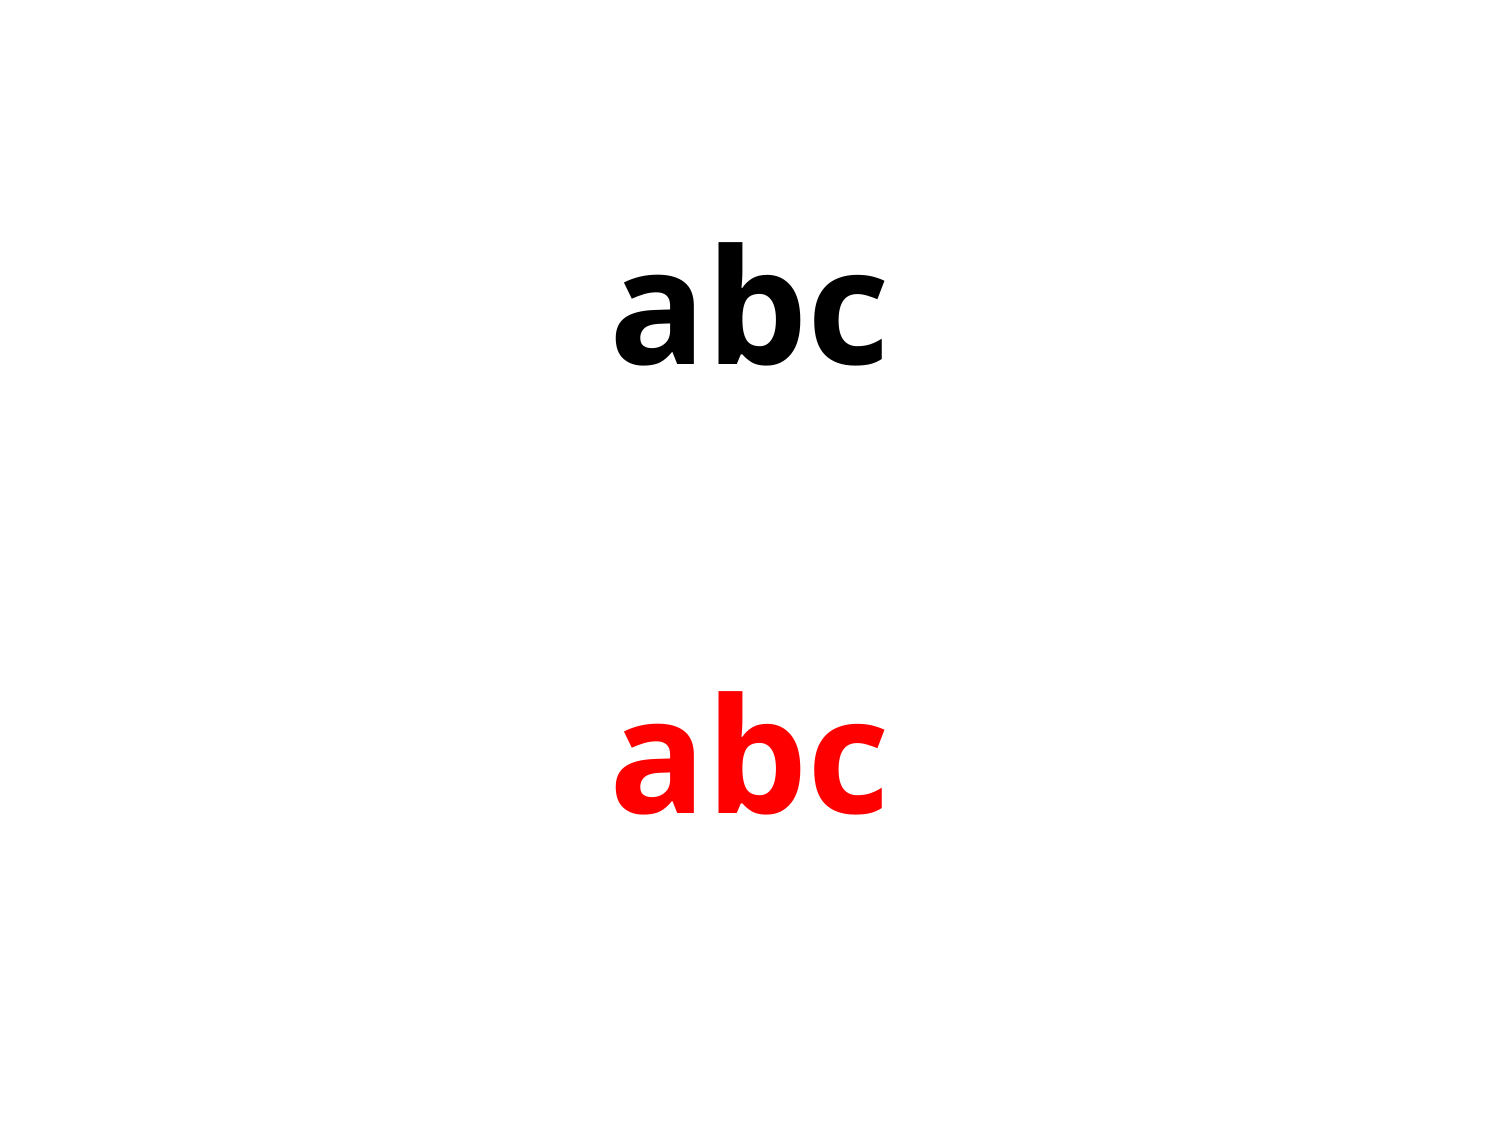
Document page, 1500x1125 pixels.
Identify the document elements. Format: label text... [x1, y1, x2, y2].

text_box abc [0, 196, 1500, 404]
text_box abc [0, 645, 1500, 853]
